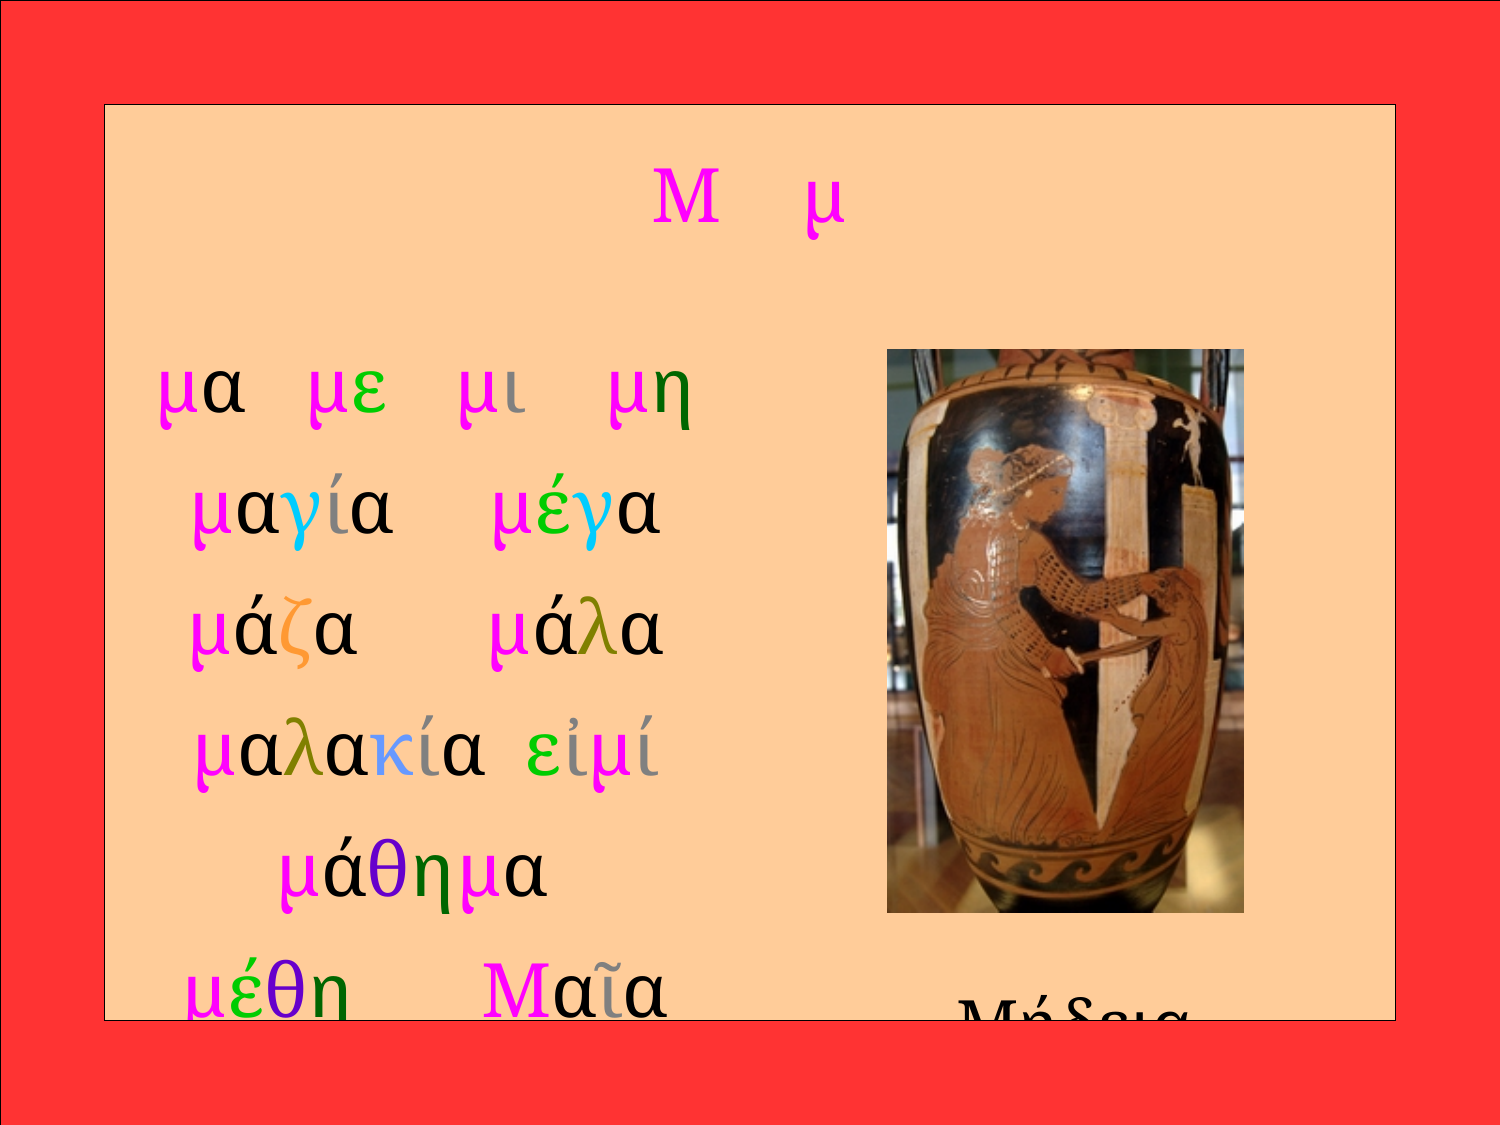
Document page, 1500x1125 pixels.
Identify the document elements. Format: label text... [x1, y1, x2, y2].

text_box [0, 0, 1500, 1125]
list Μήδεια [762, 324, 1388, 1020]
list μα με μι μη μαγία μέγα μάζα μάλα μαλακία εἰμί μάθημα μέθη Μαῖα [112, 324, 738, 1020]
title Μ μ [112, 105, 1388, 288]
picture [887, 349, 1244, 913]
